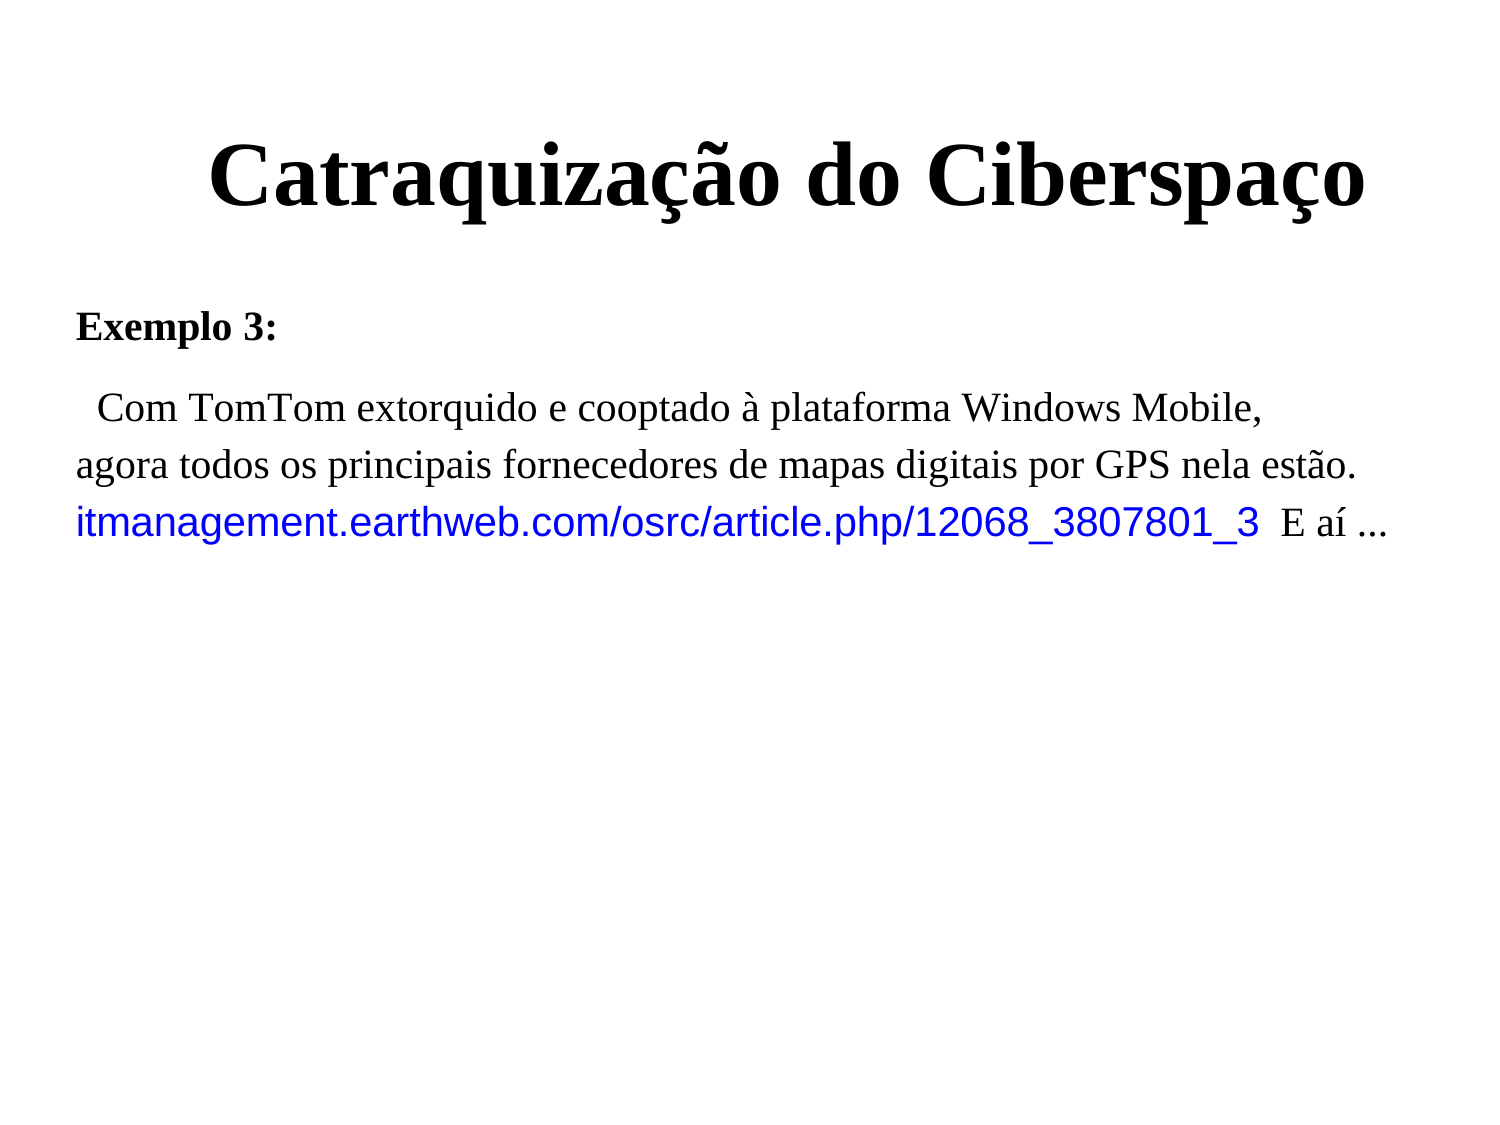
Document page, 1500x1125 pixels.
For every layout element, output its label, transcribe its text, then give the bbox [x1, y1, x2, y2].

title Catraquização do Ciberspaço [73, 81, 1500, 269]
text_box Exemplo 3: Com TomTom extorquido e cooptado à plataforma Windows Mobile, agora todos os principais fornecedores de mapas digitais por GPS nela estão. itmanagement.earthweb.com/osrc/article.php/12068_3807801_3 E aí ... [75, 291, 1438, 546]
